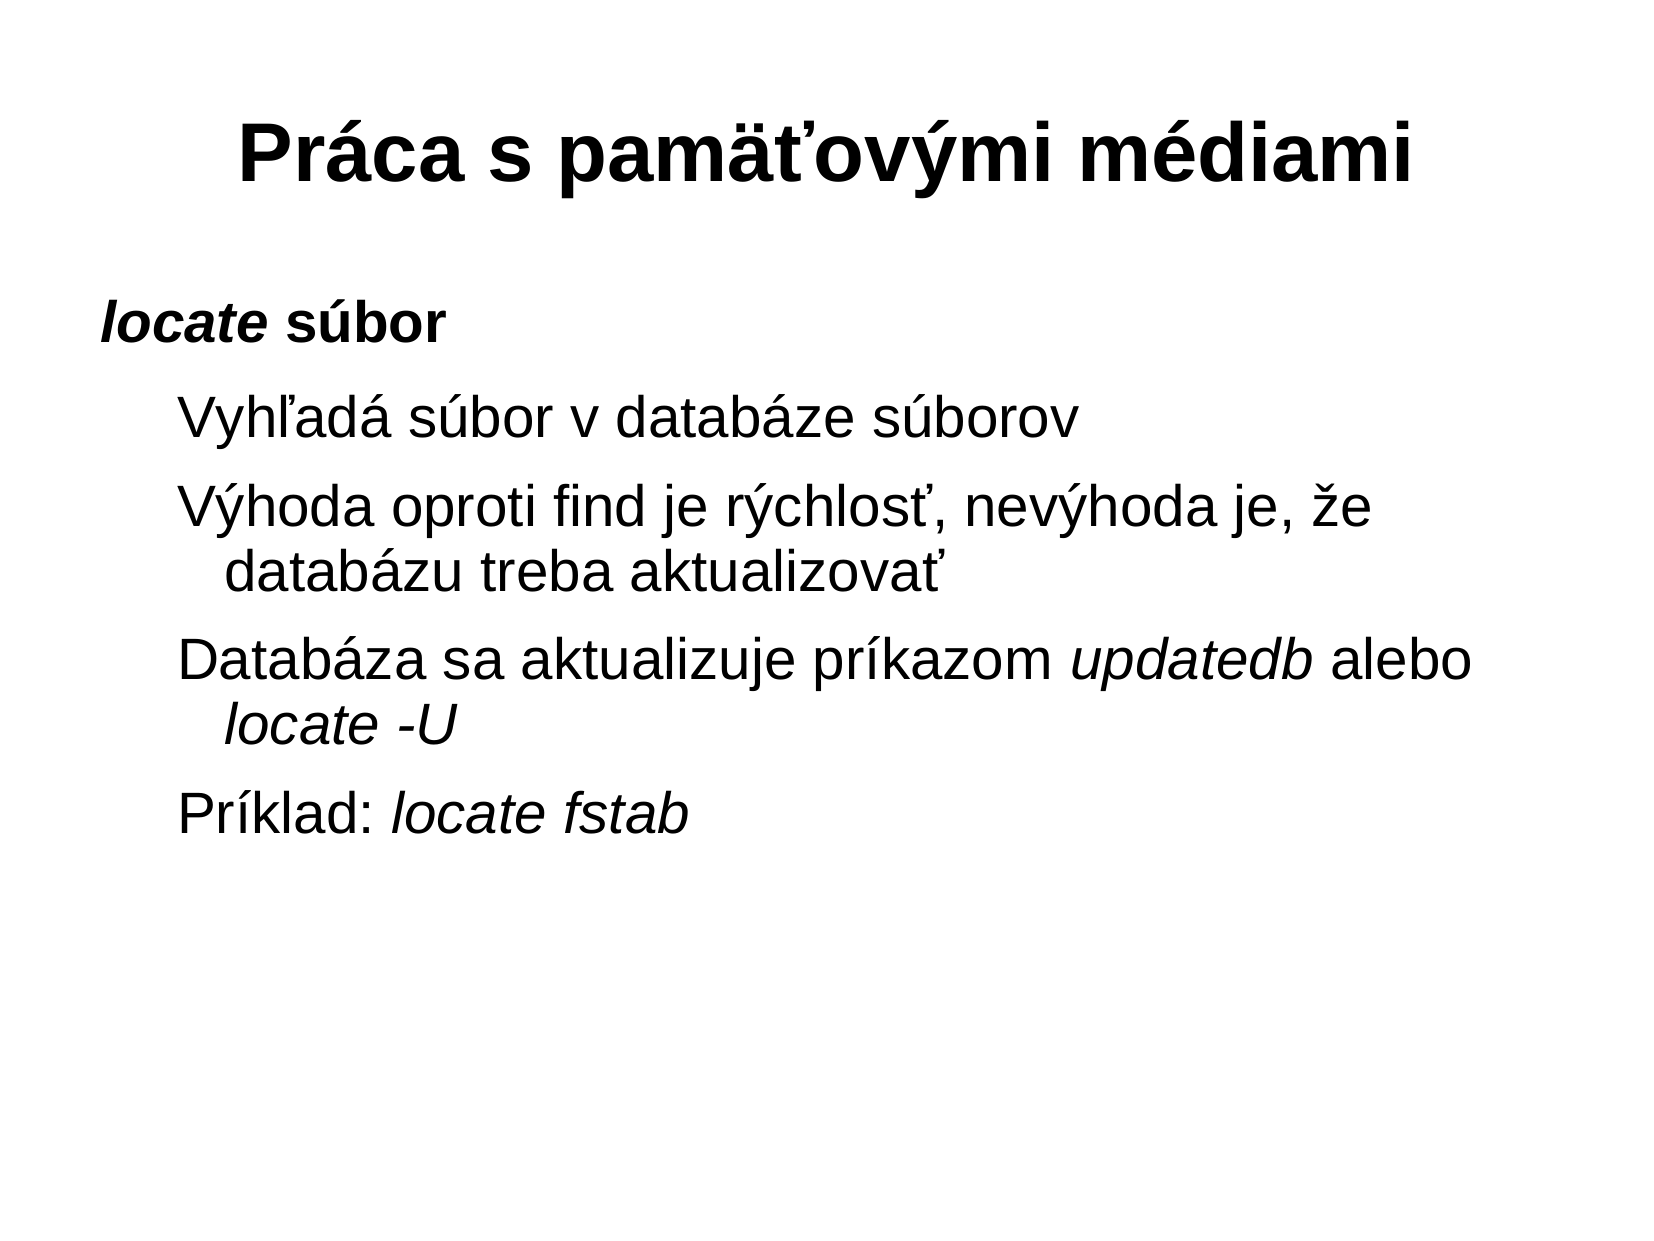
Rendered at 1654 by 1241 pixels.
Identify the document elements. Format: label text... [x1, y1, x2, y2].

title Práca s pamäťovými médiami [82, 49, 1571, 257]
list locate súbor Vyhľadá súbor v databáze súborov Výhoda oproti find je rýchlosť, nevýhoda je, že databázu treba aktualizovať Databáza sa aktualizuje príkazom updatedb alebo locate -U Príklad: locate fstab [82, 290, 1571, 1094]
